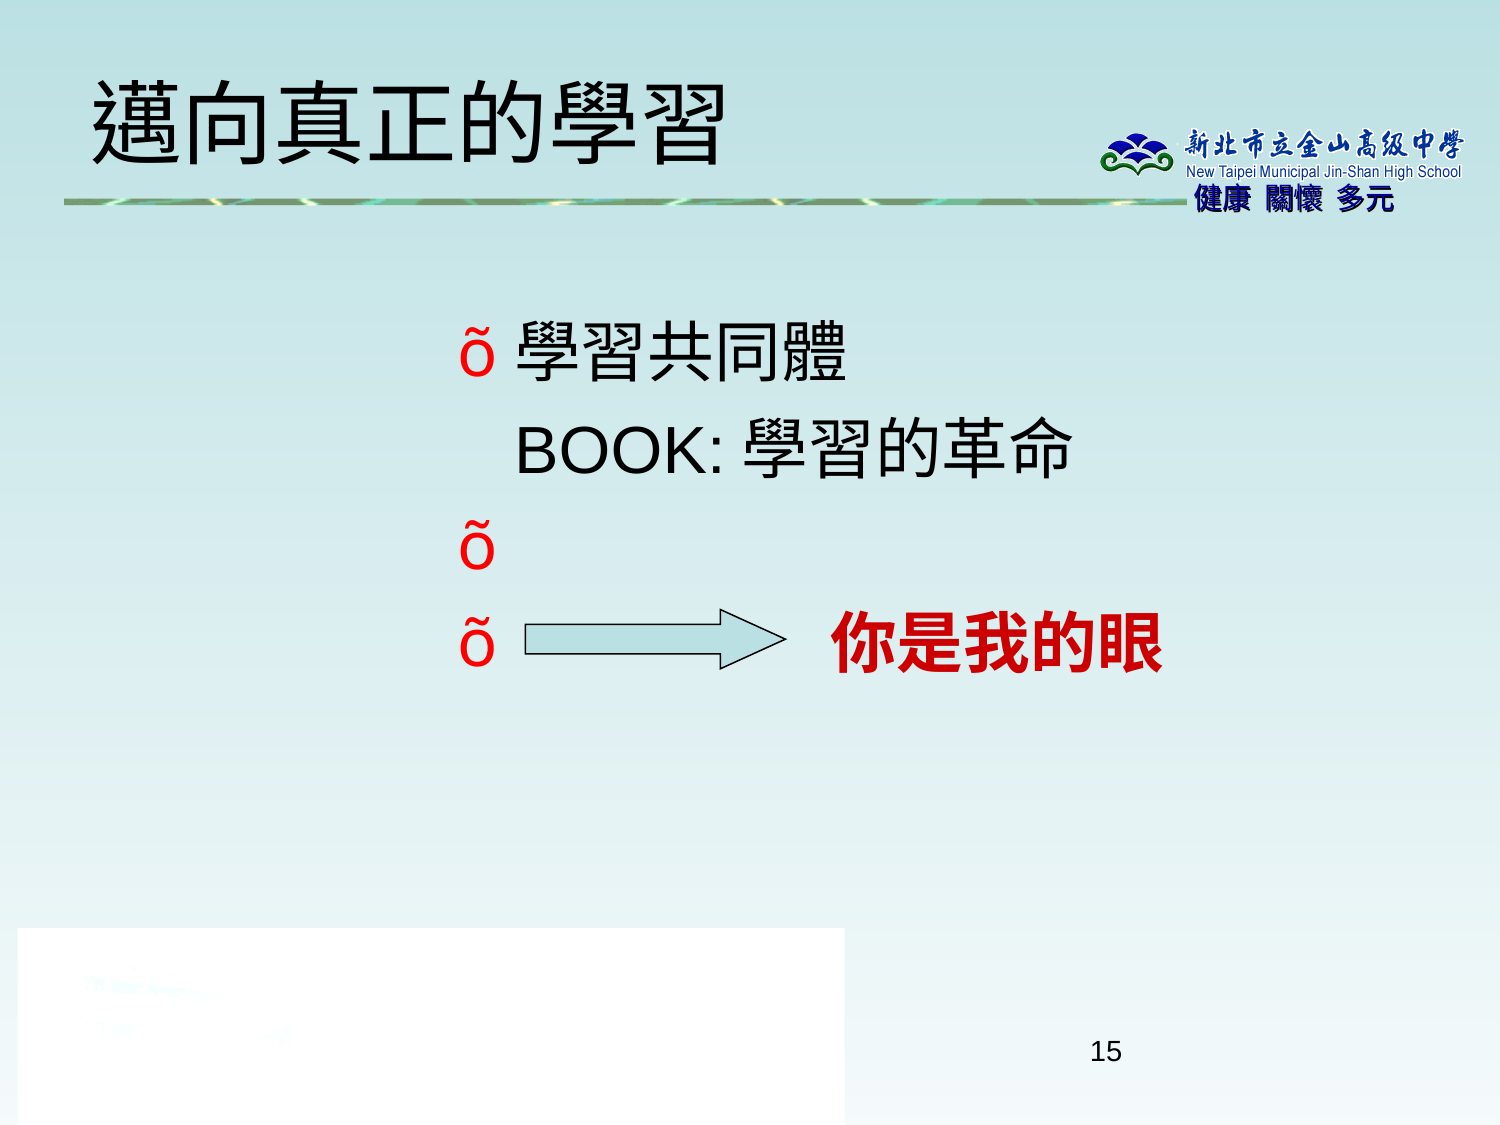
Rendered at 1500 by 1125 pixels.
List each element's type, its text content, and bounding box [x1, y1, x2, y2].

text_box [1074, 1024, 1426, 1103]
title 邁向真正的學習 [75, 45, 1426, 197]
list 學習共同體 BOOK:學習的革命 你是我的眼 [442, 302, 1329, 811]
text_box [525, 609, 786, 669]
